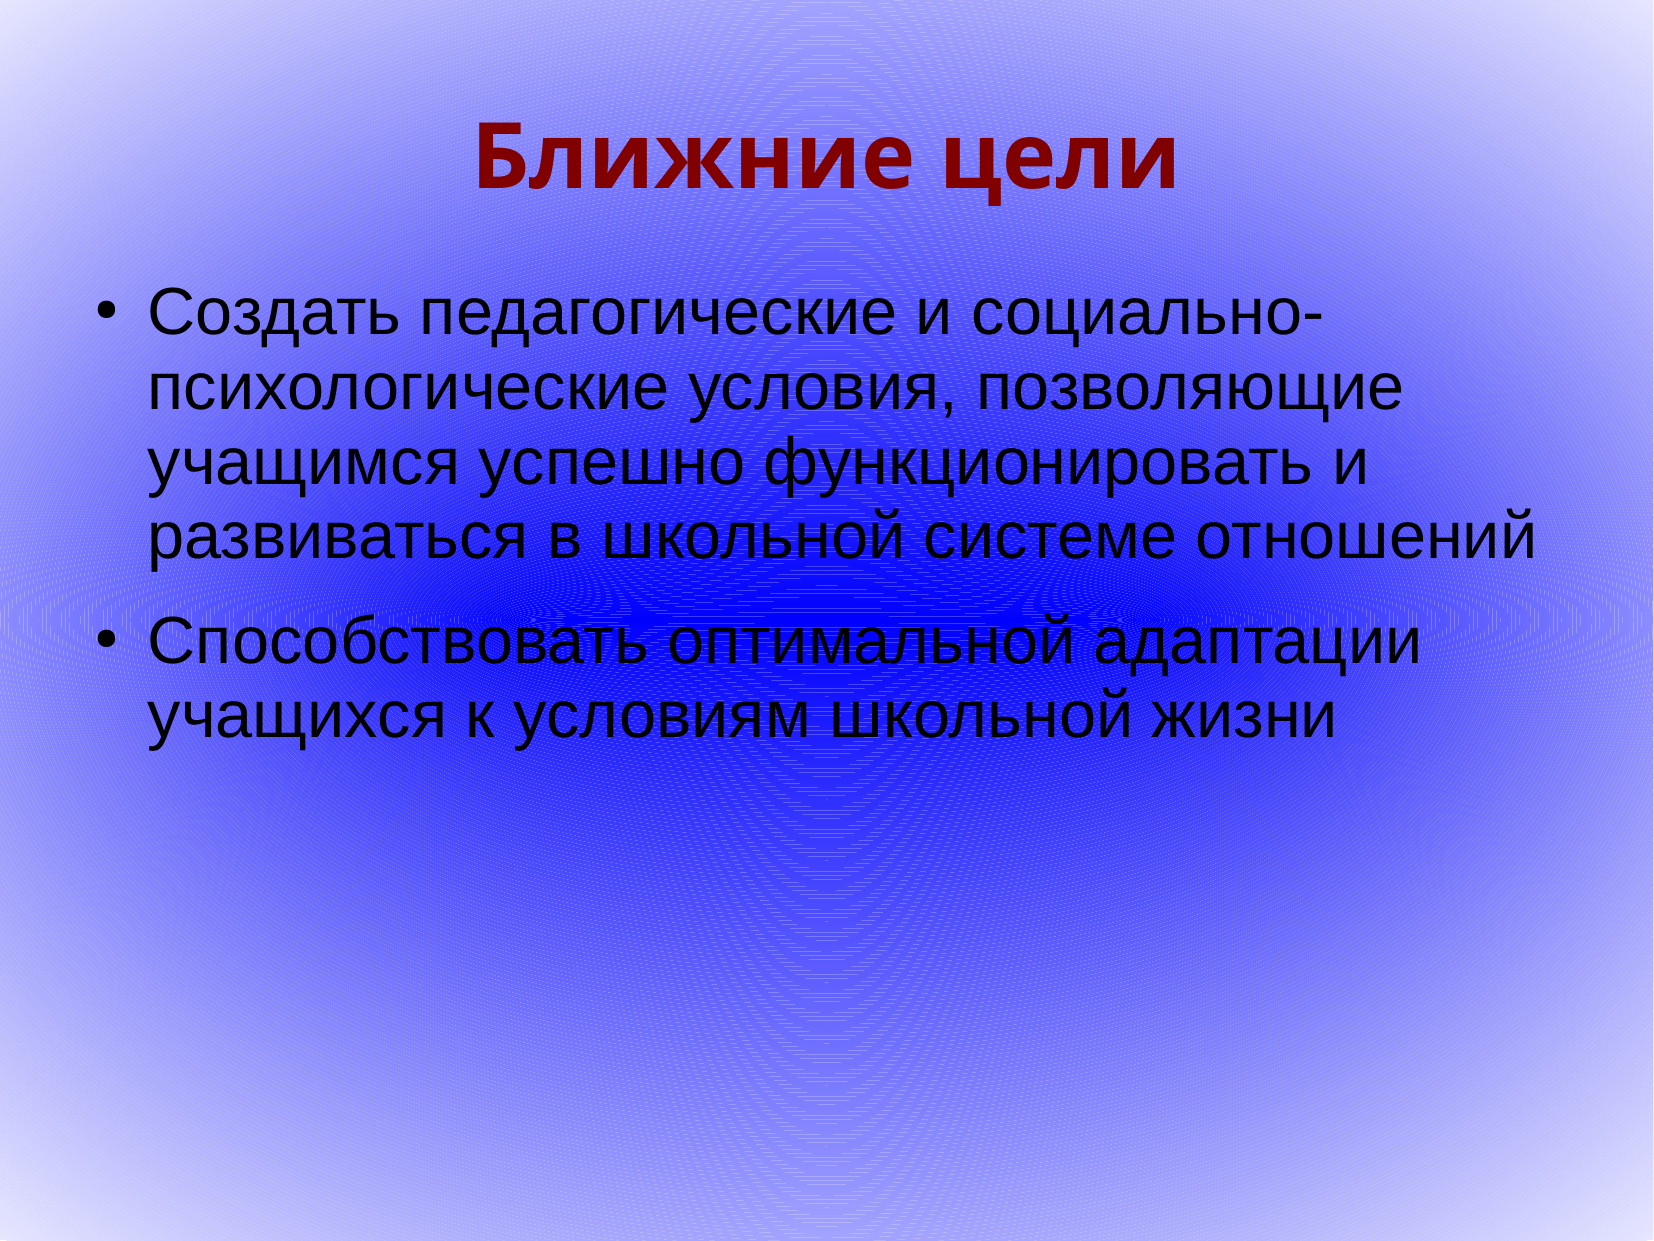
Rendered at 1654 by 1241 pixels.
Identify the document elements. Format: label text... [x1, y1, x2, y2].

title Ближние цели [82, 49, 1571, 257]
list Создать педагогические и социально-психологические условия, позволяющие учащимся успешно функционировать и развиваться в школьной системе отношений Способствовать оптимальной адаптации учащихся к условиям школьной жизни [76, 274, 1565, 1093]
